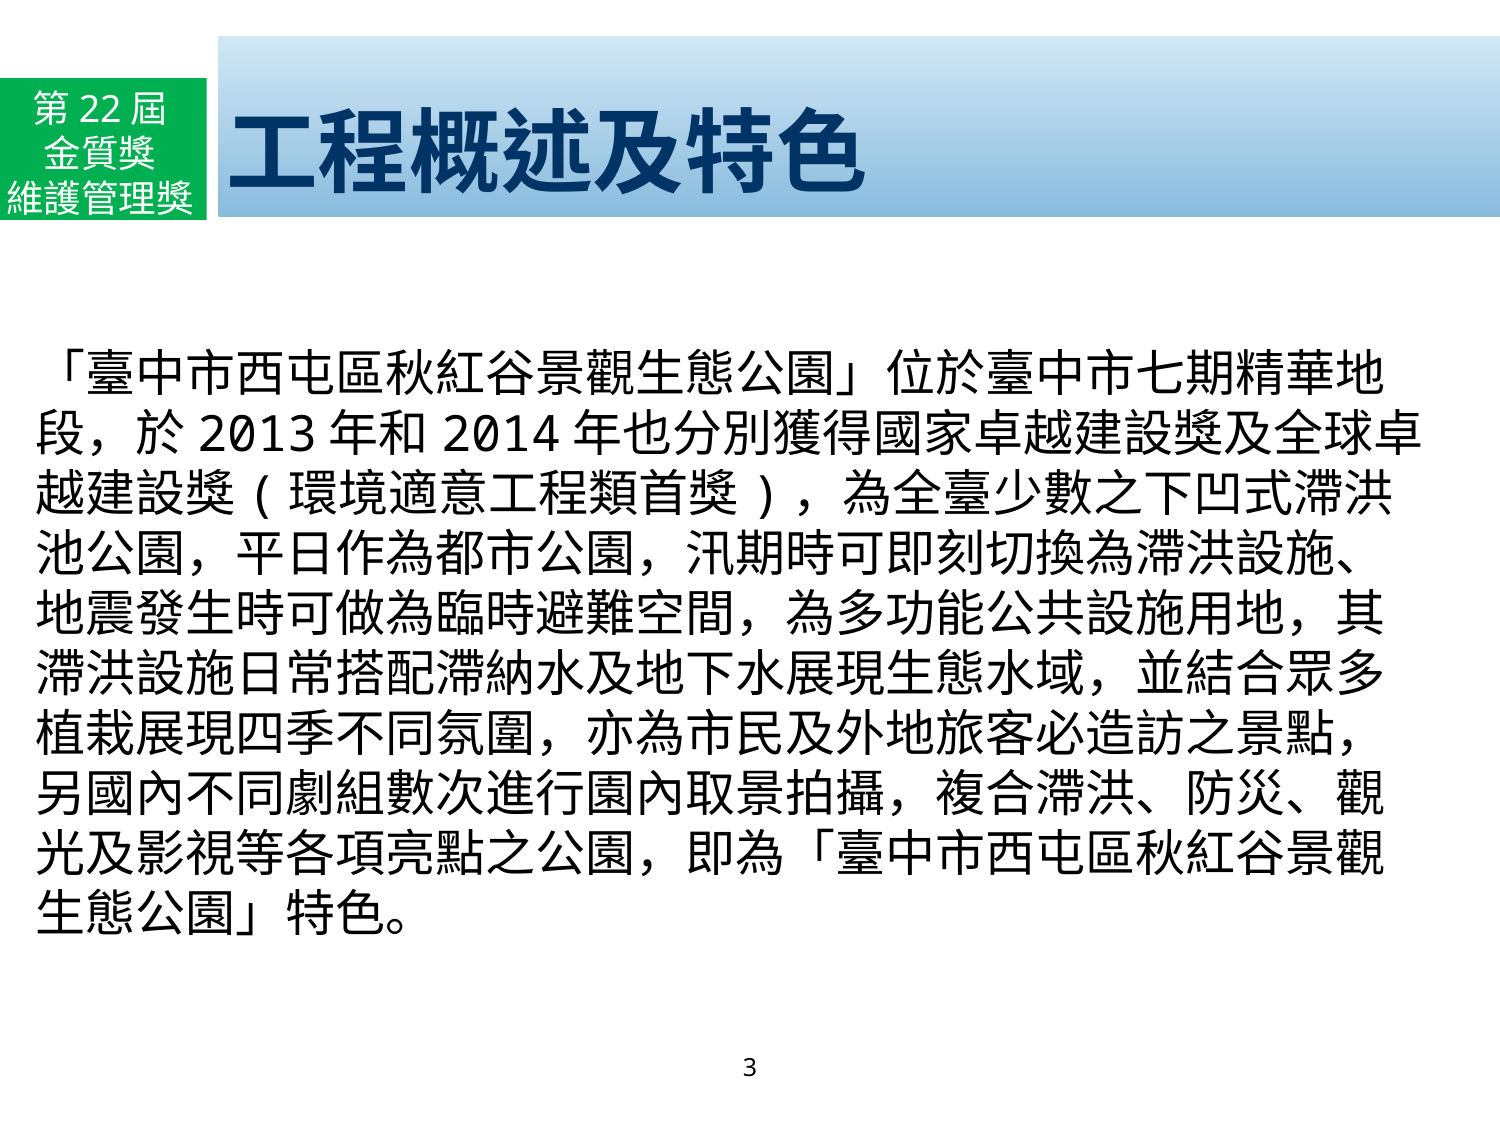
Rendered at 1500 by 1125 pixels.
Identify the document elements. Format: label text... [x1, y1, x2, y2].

text_box 「臺中市西屯區秋紅谷景觀生態公園」位於臺中市七期精華地段，於2013年和2014年也分別獲得國家卓越建設獎及全球卓越建設獎(環境適意工程類首獎)，為全臺少數之下凹式滯洪池公園，平日作為都市公園，汛期時可即刻切換為滯洪設施、地震發生時可做為臨時避難空間，為多功能公共設施用地，其滯洪設施日常搭配滯納水及地下水展現生態水域，並結合眾多植栽展現四季不同氛圍，亦為市民及外地旅客必造訪之景點，另國內不同劇組數次進行園內取景拍攝，複合滯洪、防災、觀光及影視等各項亮點之公園，即為「臺中市西屯區秋紅谷景觀生態公園」特色。 [27, 326, 1441, 956]
title 工程概述及特色 [218, 30, 1424, 219]
